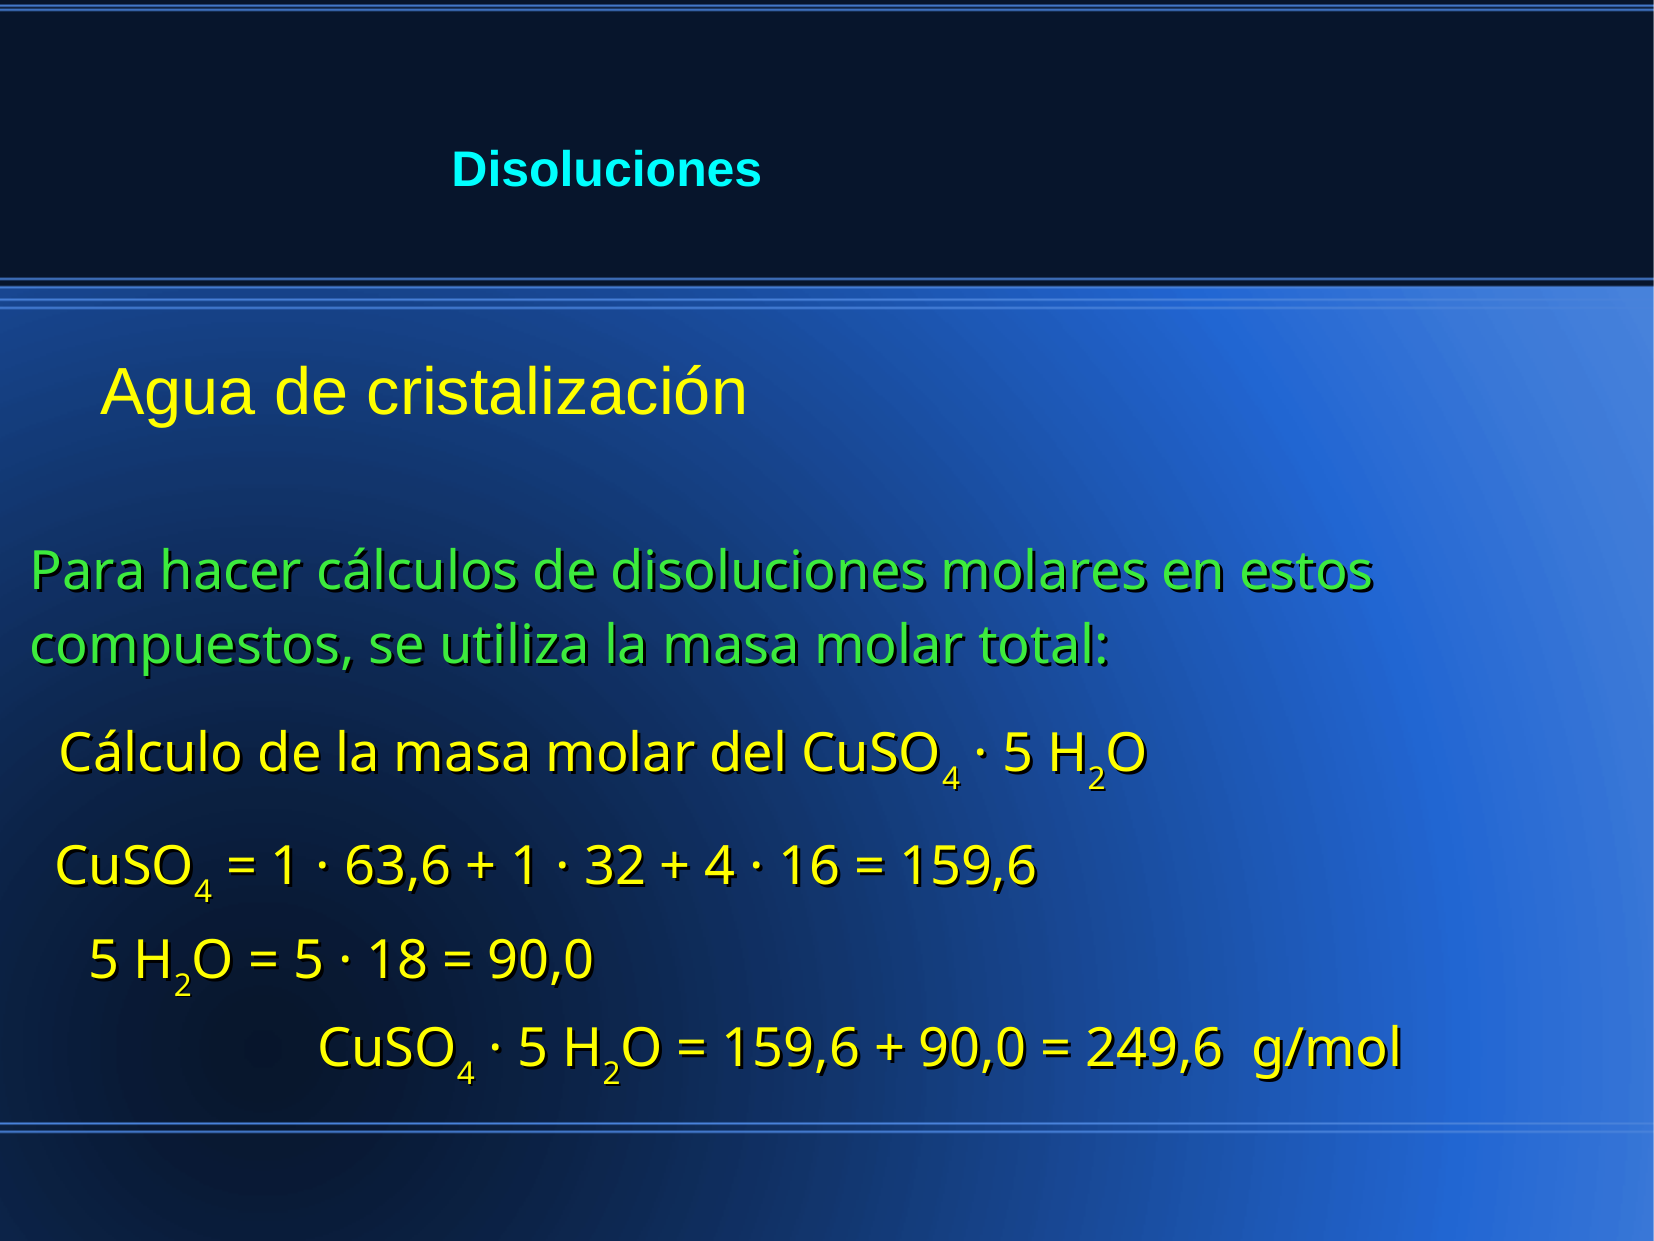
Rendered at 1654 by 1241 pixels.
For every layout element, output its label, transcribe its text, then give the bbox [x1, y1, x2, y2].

text_box 5 H2O = 5 · 18 = 90,0 [88, 920, 1452, 1005]
text_box Cálculo de la masa molar del CuSO4 · 5 H2O [59, 713, 1447, 798]
text_box CuSO4 · 5 H2O = 159,6 + 90,0 = 249,6 g/mol [317, 1008, 1565, 1094]
text_box CuSO4 = 1 · 63,6 + 1 · 32 + 4 · 16 = 159,6 [54, 826, 1418, 912]
title Disoluciones [32, 118, 1182, 220]
text_box Para hacer cálculos de disoluciones molares en estos compuestos, se utiliza la masa molar total: [29, 531, 1595, 678]
list Agua de cristalización [29, 354, 1565, 462]
picture [0, 0, 1654, 1241]
